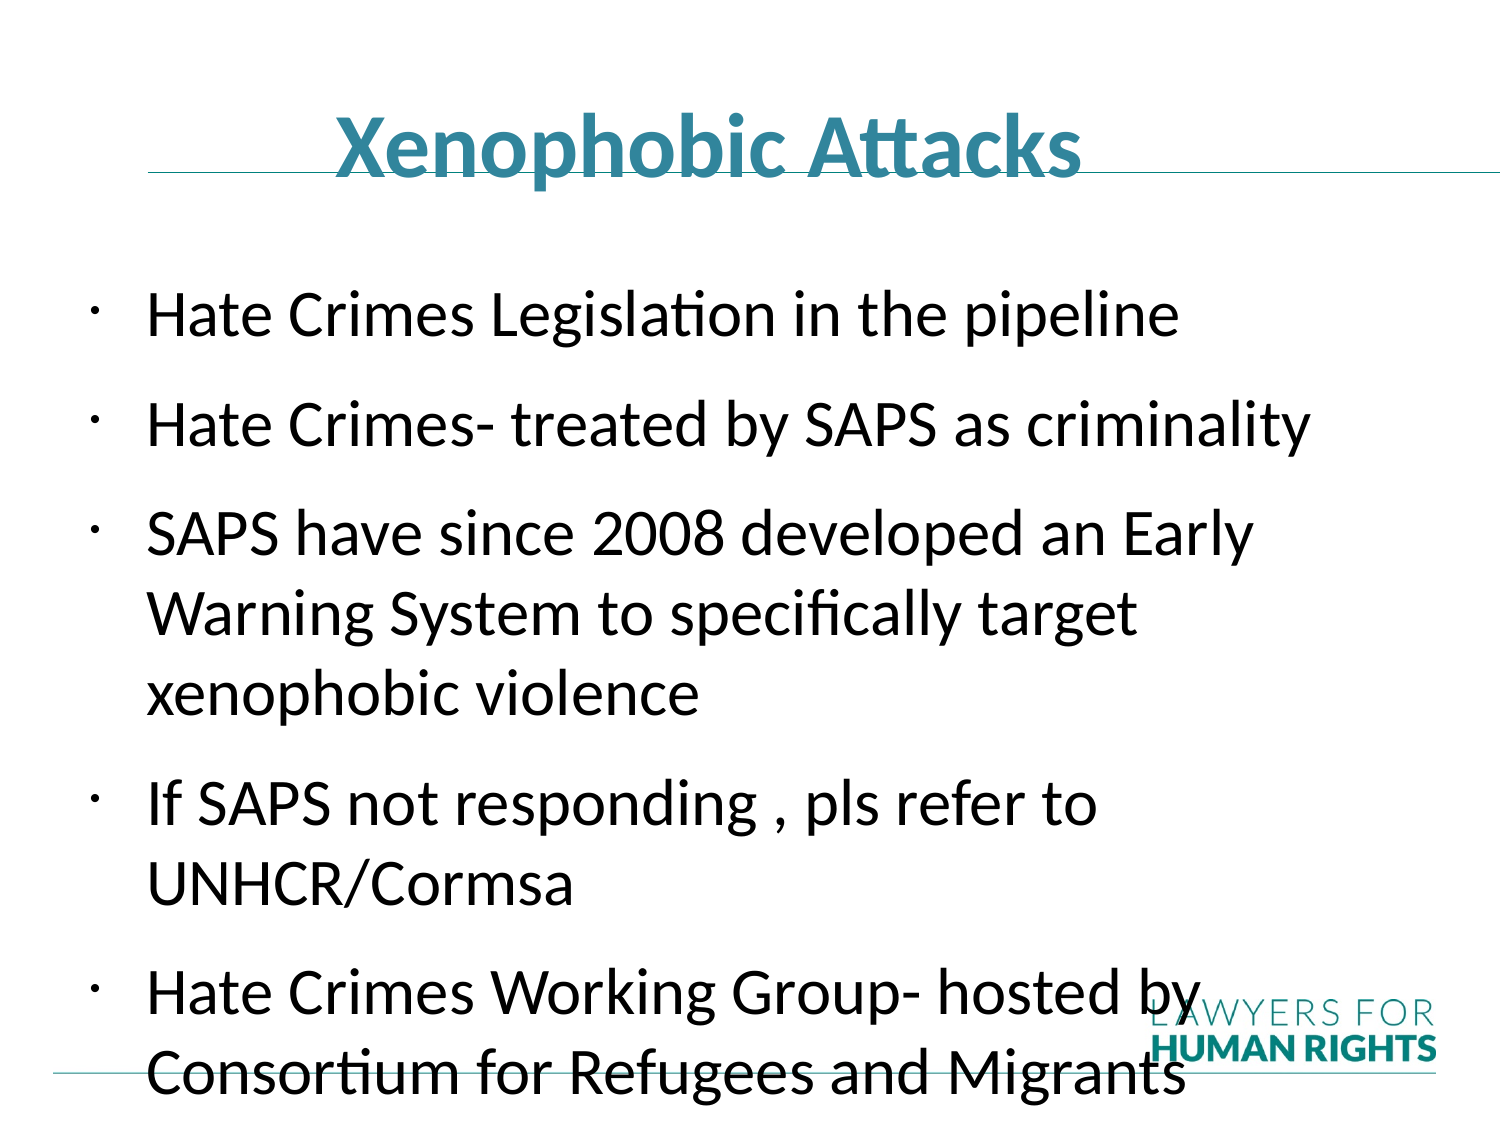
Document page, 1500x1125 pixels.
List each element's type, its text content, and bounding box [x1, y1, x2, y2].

title Xenophobic Attacks [123, 78, 1296, 197]
picture [226, 1066, 241, 1074]
picture [53, 999, 1436, 1074]
picture [438, 1066, 451, 1074]
picture [190, 1066, 207, 1074]
picture [504, 1066, 521, 1074]
picture [730, 1066, 748, 1074]
picture [347, 1067, 363, 1074]
picture [1028, 1066, 1040, 1074]
picture [611, 1066, 629, 1074]
picture [579, 1056, 594, 1072]
picture [419, 1066, 432, 1074]
picture [985, 1061, 992, 1074]
picture [1114, 1066, 1129, 1074]
picture [957, 1062, 964, 1074]
picture [763, 1066, 781, 1074]
picture [286, 1066, 303, 1074]
picture [871, 1066, 886, 1074]
picture [700, 1066, 712, 1074]
list Hate Crimes Legislation in the pipeline Hate Crimes- treated by SAPS as criminality SAPS have since 2008 developed an Early Warning System to specifically target xenophobic violence If SAPS not responding , pls refer to UNHCR/Cormsa Hate Crimes Working Group- hosted by Consortium for Refugees and Migrants [75, 262, 1425, 1035]
picture [905, 1066, 921, 1074]
